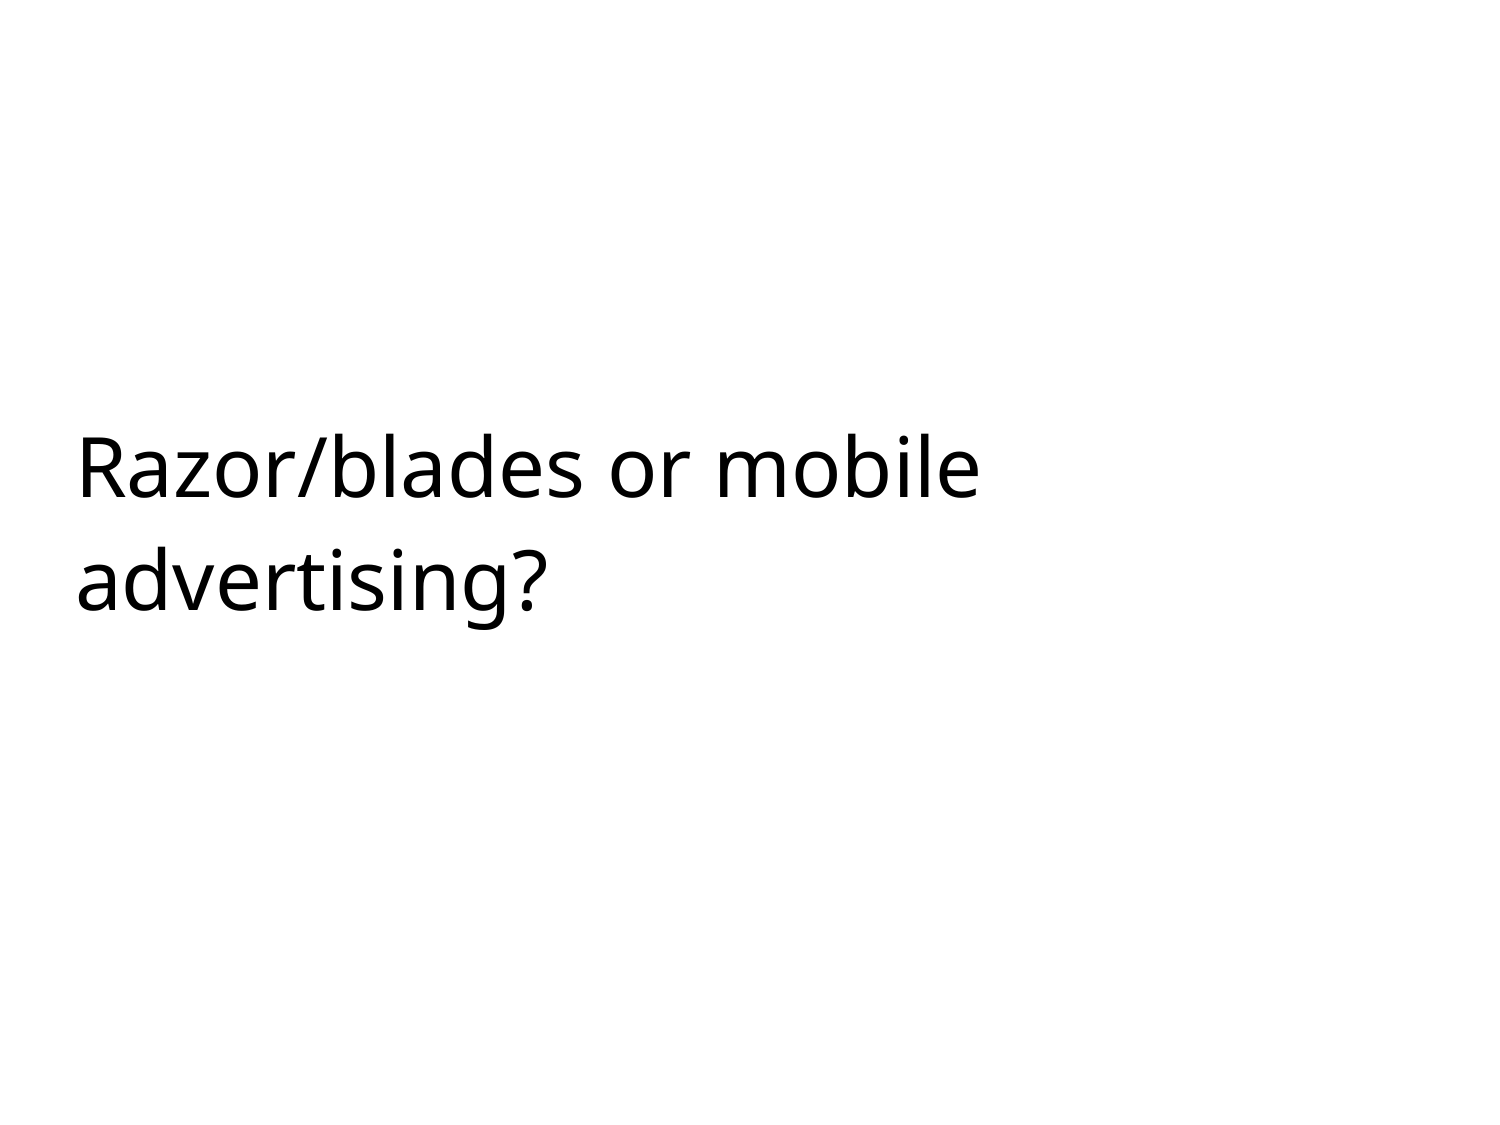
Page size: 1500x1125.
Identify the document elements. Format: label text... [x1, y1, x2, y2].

title Razor/blades or mobile advertising? [75, 428, 1463, 616]
